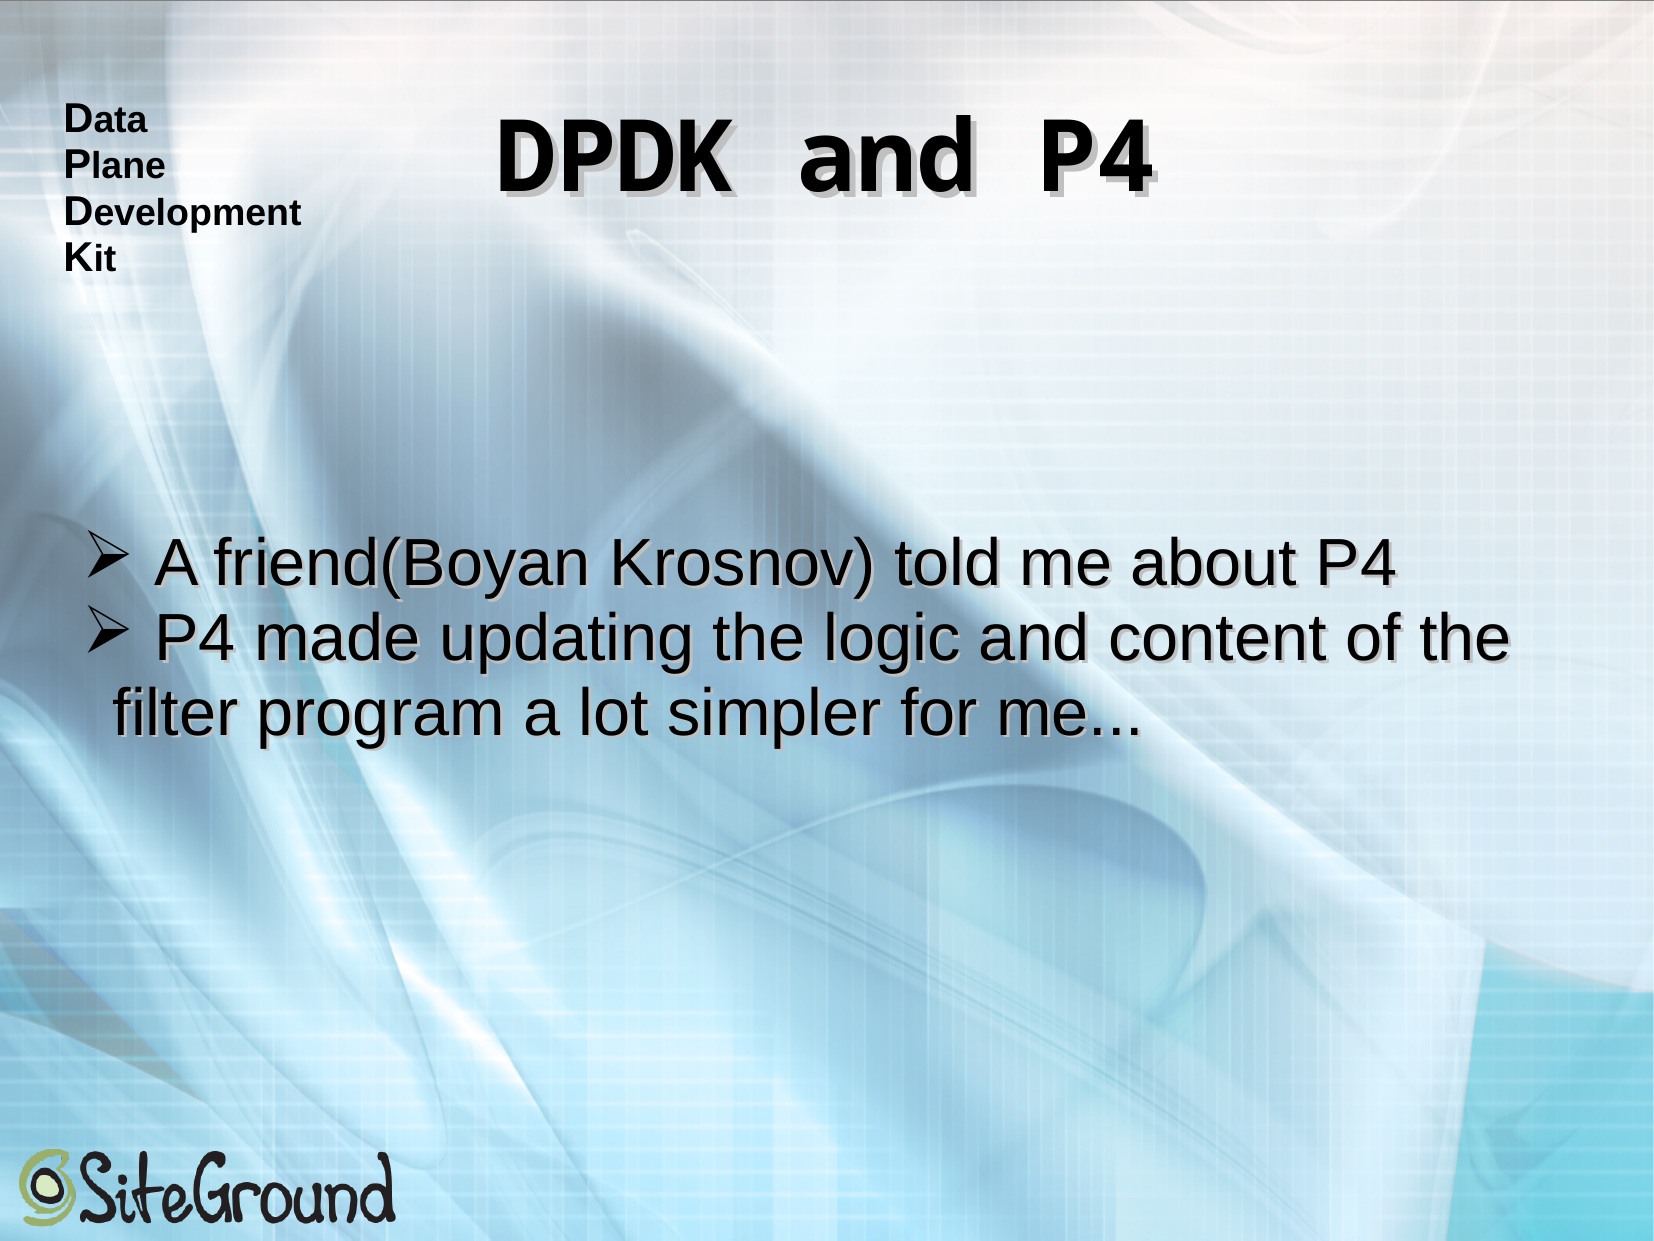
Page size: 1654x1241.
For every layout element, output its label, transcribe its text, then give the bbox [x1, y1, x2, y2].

picture [15, 1145, 396, 1233]
subtitle A friend(Boyan Krosnov) told me about P4 P4 made updating the logic and content of the filter program a lot simpler for me... [82, 189, 1571, 1085]
text_box Data Plane Development Kit [48, 87, 319, 288]
title DPDK and P4 [82, 49, 1571, 189]
